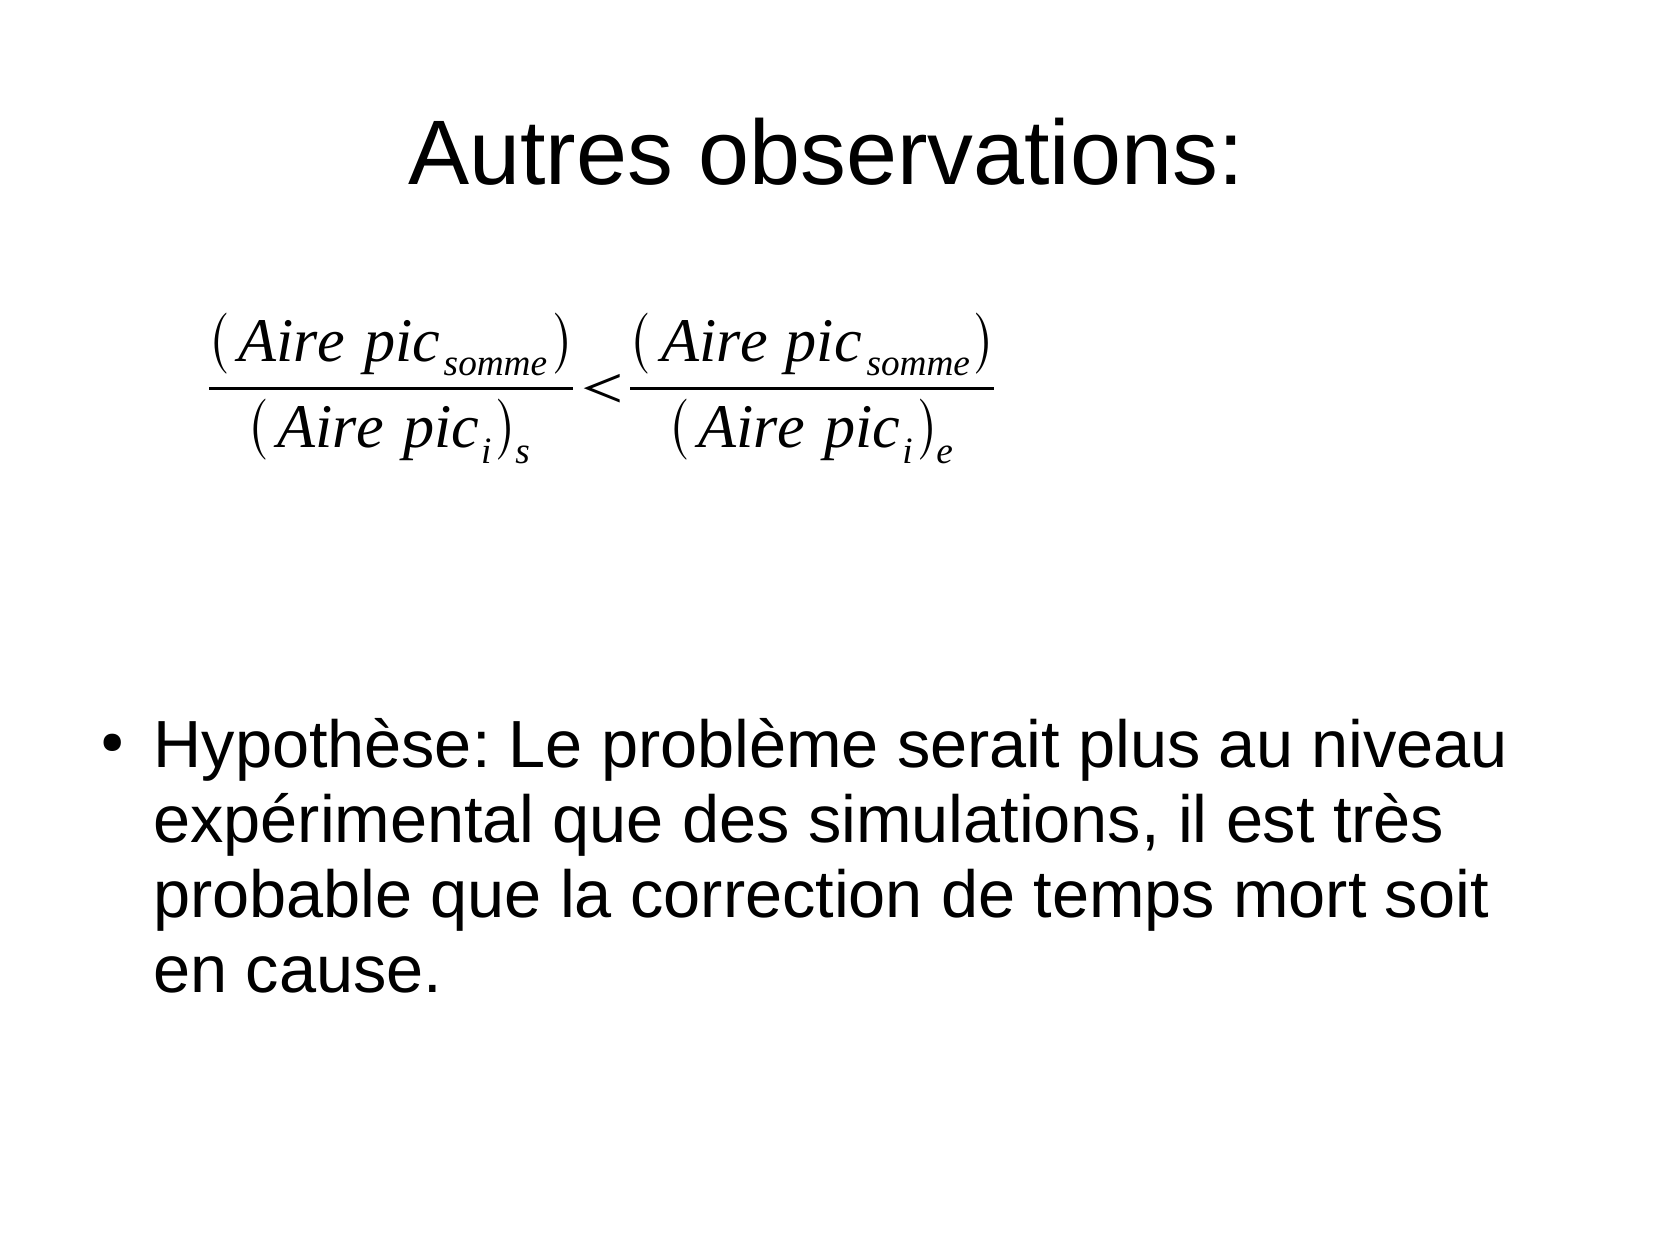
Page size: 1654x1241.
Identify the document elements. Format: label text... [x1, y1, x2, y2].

title Autres observations: [82, 56, 1571, 250]
list Hypothèse: Le problème serait plus au niveau expérimental que des simulations, il est très probable que la correction de temps mort soit en cause. [82, 290, 1571, 1111]
chart [199, 305, 1004, 473]
